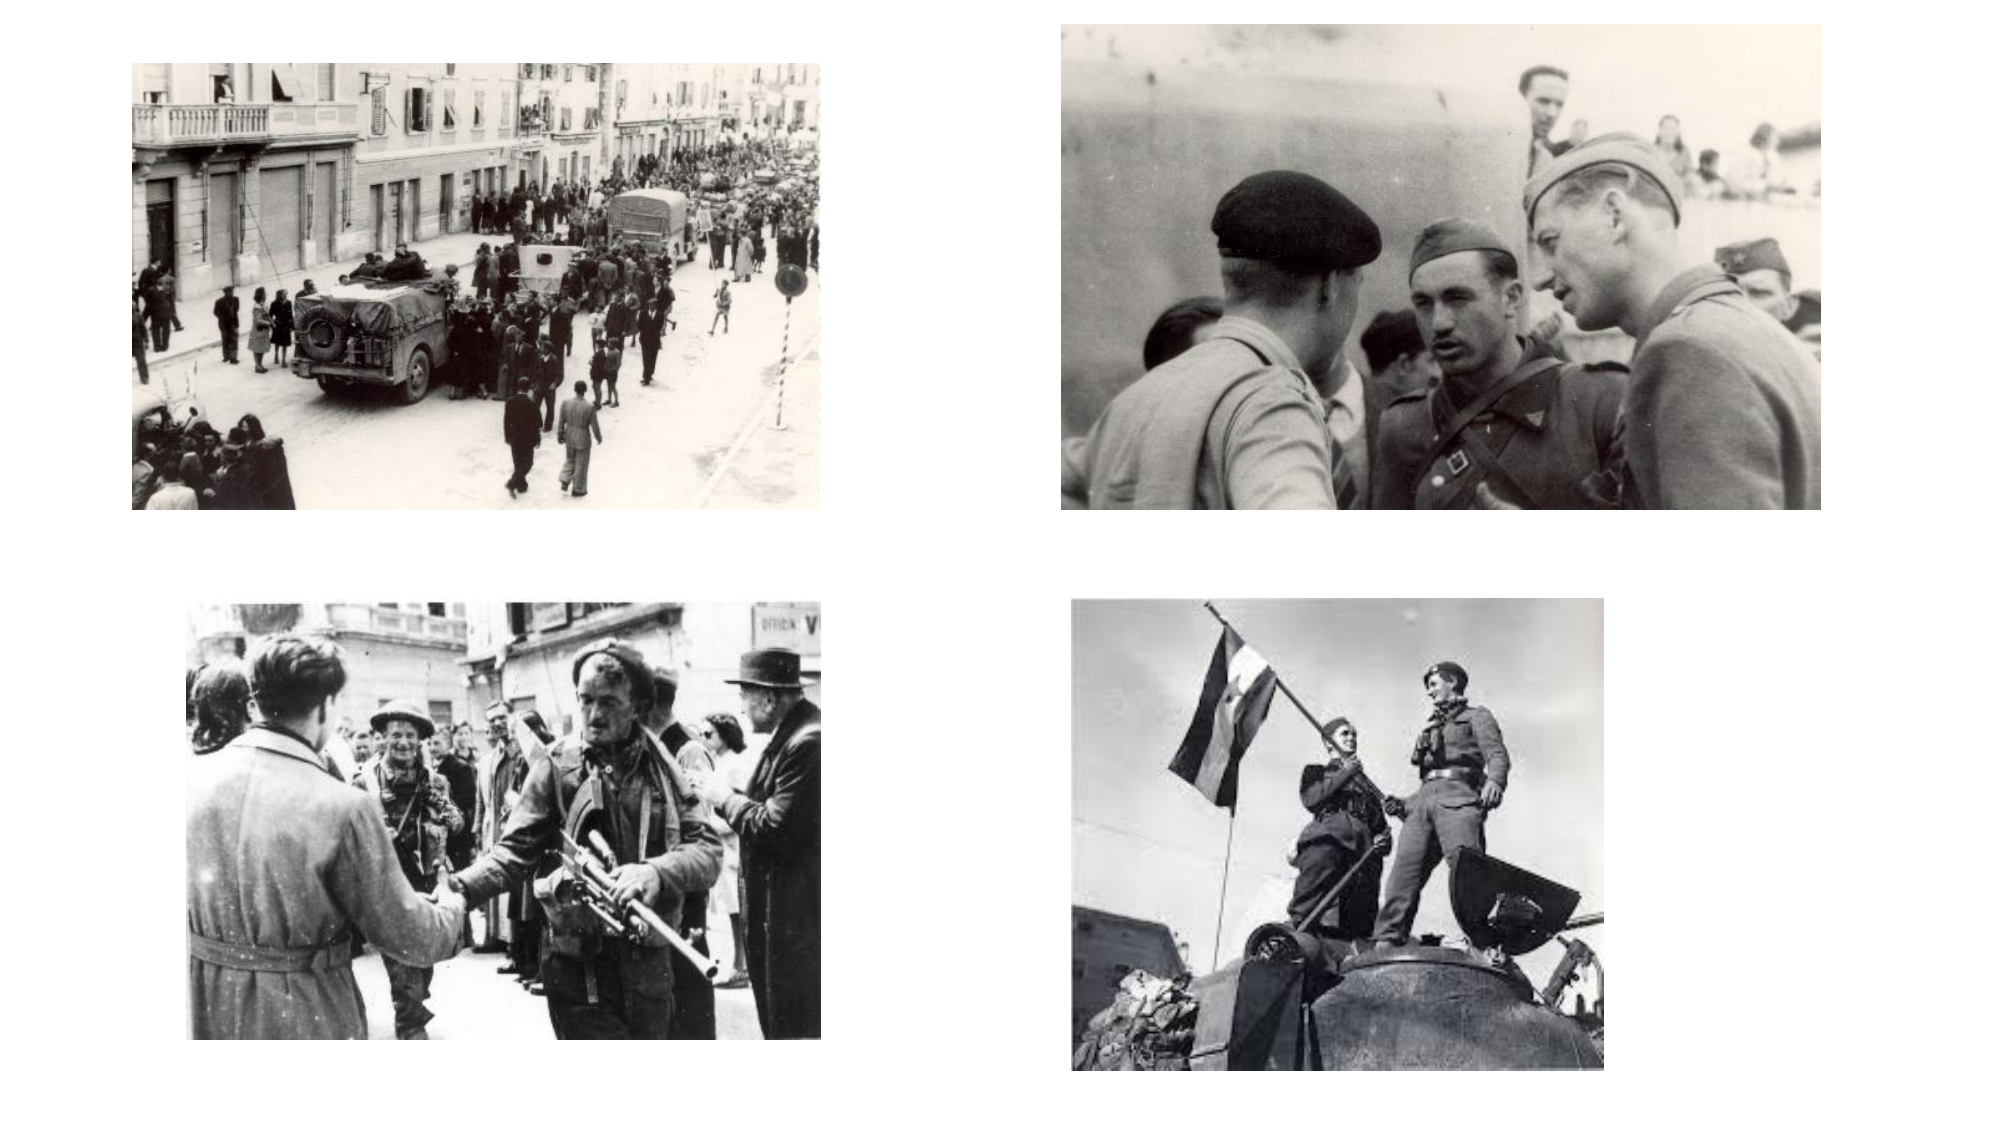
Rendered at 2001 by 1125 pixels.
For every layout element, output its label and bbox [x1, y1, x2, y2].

picture [1061, 24, 1821, 510]
picture [1071, 598, 1604, 1071]
picture [186, 598, 821, 1040]
picture [132, 63, 821, 510]
